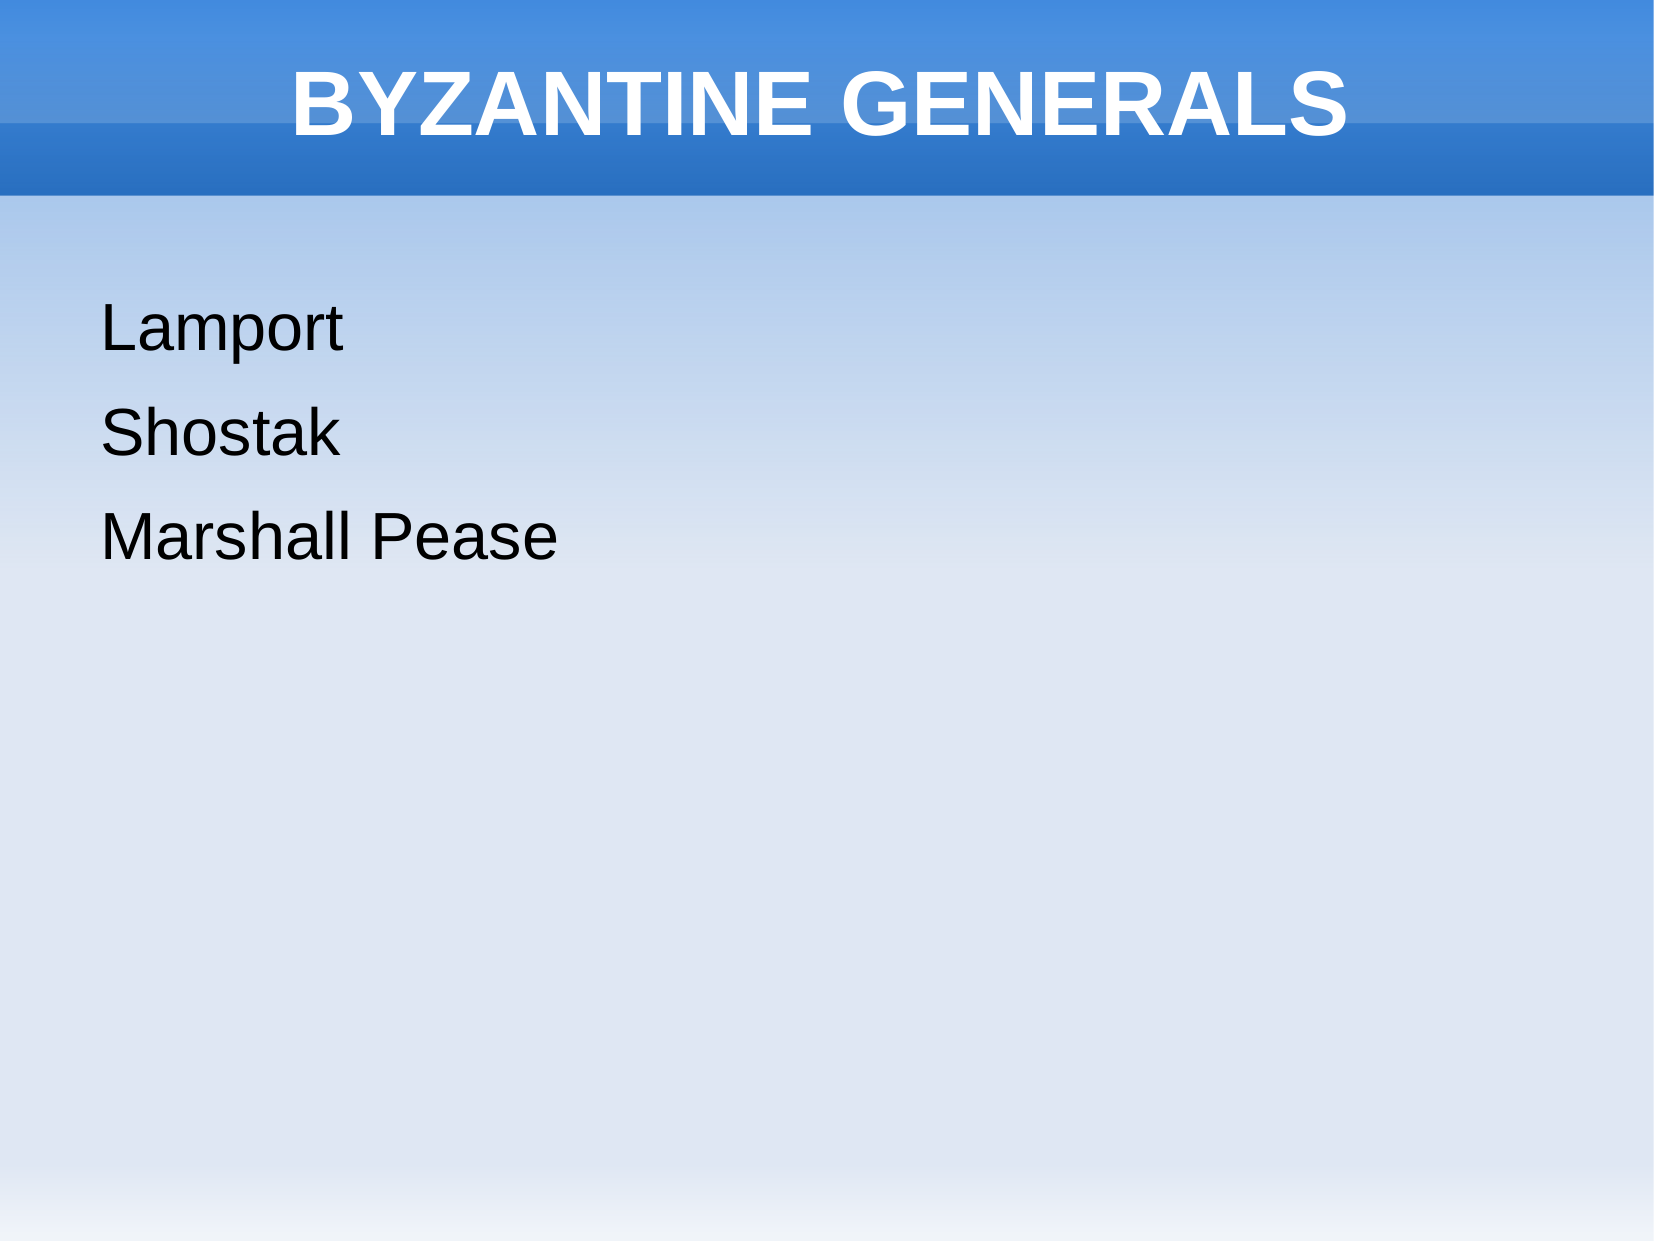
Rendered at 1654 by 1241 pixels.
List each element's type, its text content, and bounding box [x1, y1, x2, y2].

picture [0, 0, 1654, 1241]
list Lamport Shostak Marshall Pease [82, 290, 1571, 1094]
title BYZANTINE GENERALS [76, 7, 1565, 200]
